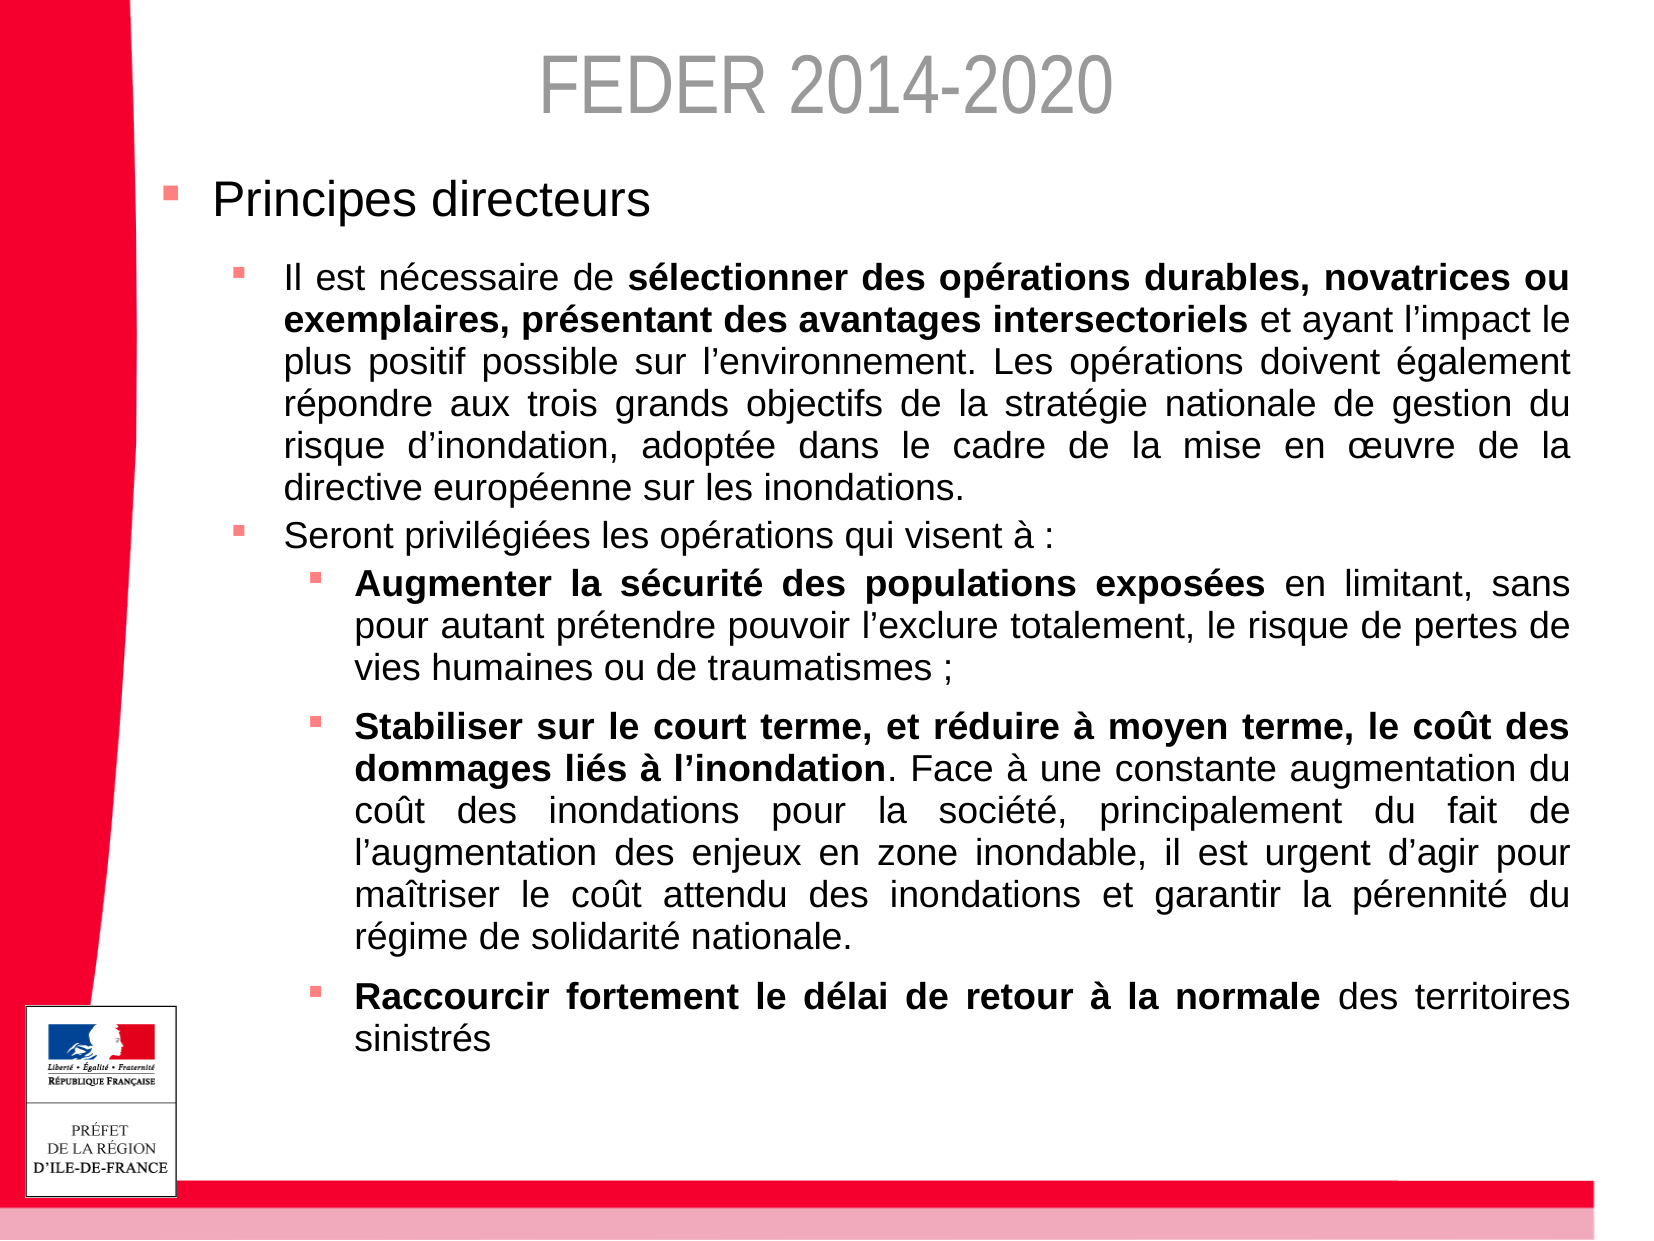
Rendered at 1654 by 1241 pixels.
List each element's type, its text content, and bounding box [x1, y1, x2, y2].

list Principes directeurs Il est nécessaire de sélectionner des opérations durables, novatrices ou exemplaires, présentant des avantages intersectoriels et ayant l’impact le plus positif possible sur l’environnement. Les opérations doivent également répondre aux trois grands objectifs de la stratégie nationale de gestion du risque d’inondation, adoptée dans le cadre de la mise en œuvre de la directive européenne sur les inondations. Seront privilégiées les opérations qui visent à : Augmenter la sécurité des populations exposées en limitant, sans pour autant prétendre pouvoir l’exclure totalement, le risque de pertes de vies humaines ou de traumatismes ; Stabiliser sur le court terme, et réduire à moyen terme, le coût des dommages liés à l’inondation. Face à une constante augmentation du coût des inondations pour la société, principalement du fait de l’augmentation des enjeux en zone inondable, il est urgent d’agir pour maîtriser le coût attendu des inondations et garantir la pérennité du régime de solidarité nationale. Raccourcir fortement le délai de retour à la normale des territoires sinistrés [141, 171, 1571, 1111]
picture [0, 0, 1653, 1240]
title FEDER 2014-2020 [82, 8, 1571, 160]
